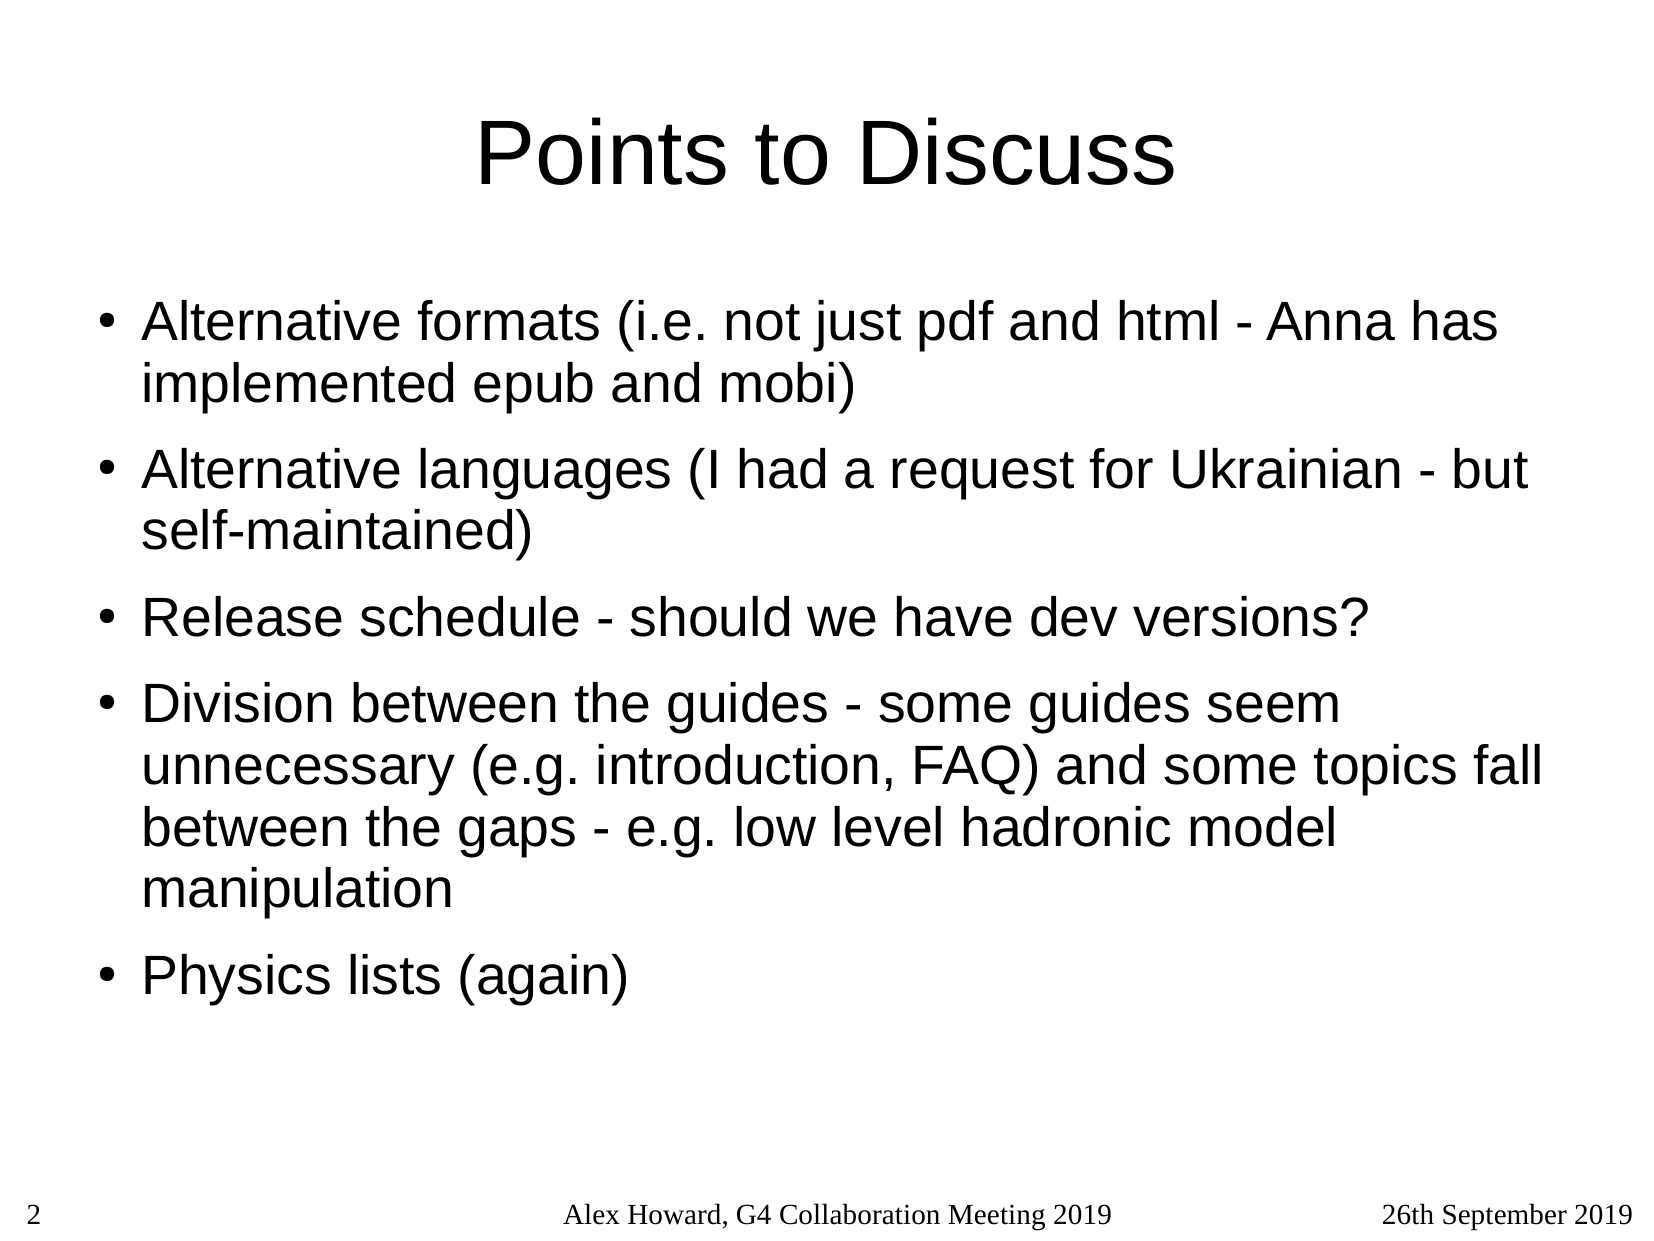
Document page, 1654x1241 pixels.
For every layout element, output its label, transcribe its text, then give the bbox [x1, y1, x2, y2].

title Points to Discuss [82, 49, 1571, 257]
list Alternative formats (i.e. not just pdf and html - Anna has implemented epub and mobi) Alternative languages (I had a request for Ukrainian - but self-maintained) Release schedule - should we have dev versions? Division between the guides - some guides seem unnecessary (e.g. introduction, FAQ) and some topics fall between the gaps - e.g. low level hadronic model manipulation Physics lists (again) [82, 290, 1571, 1010]
